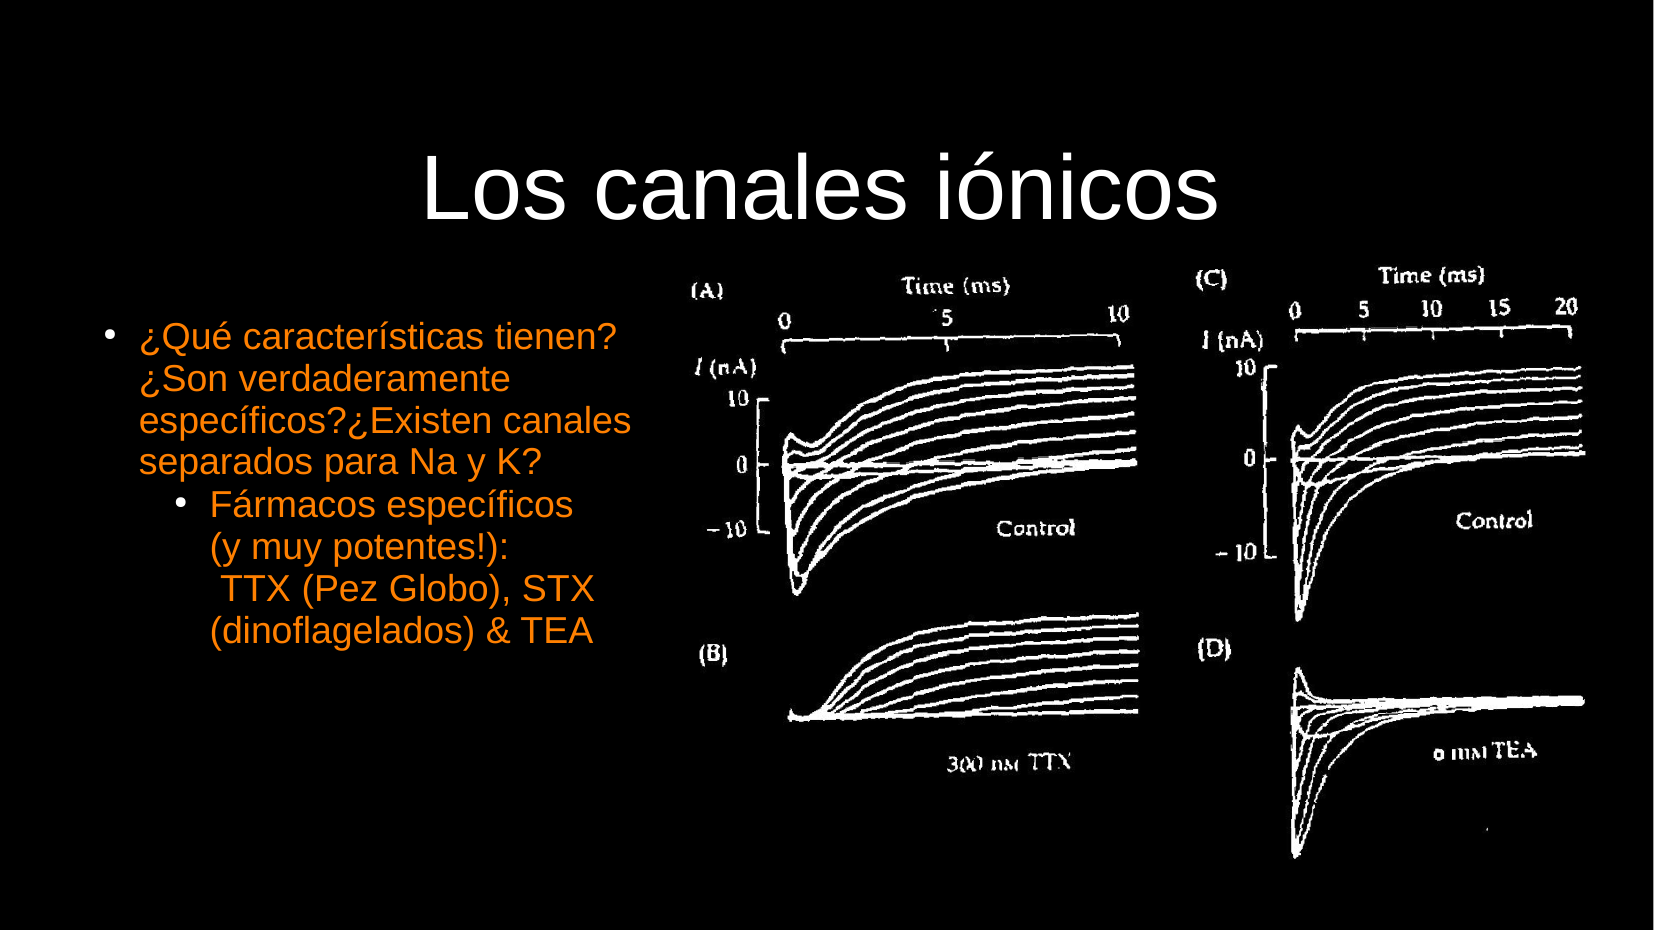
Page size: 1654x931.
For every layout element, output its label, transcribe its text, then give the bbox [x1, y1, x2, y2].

text_box ¿Qué características tienen? ¿Son verdaderamente específicos?¿Existen canales separados para Na y K? Fármacos específicos (y muy potentes!): TTX (Pez Globo), STX (dinoflagelados) & TEA [88, 265, 650, 798]
title Los canales iónicos [76, 110, 1565, 266]
picture [670, 249, 1625, 886]
